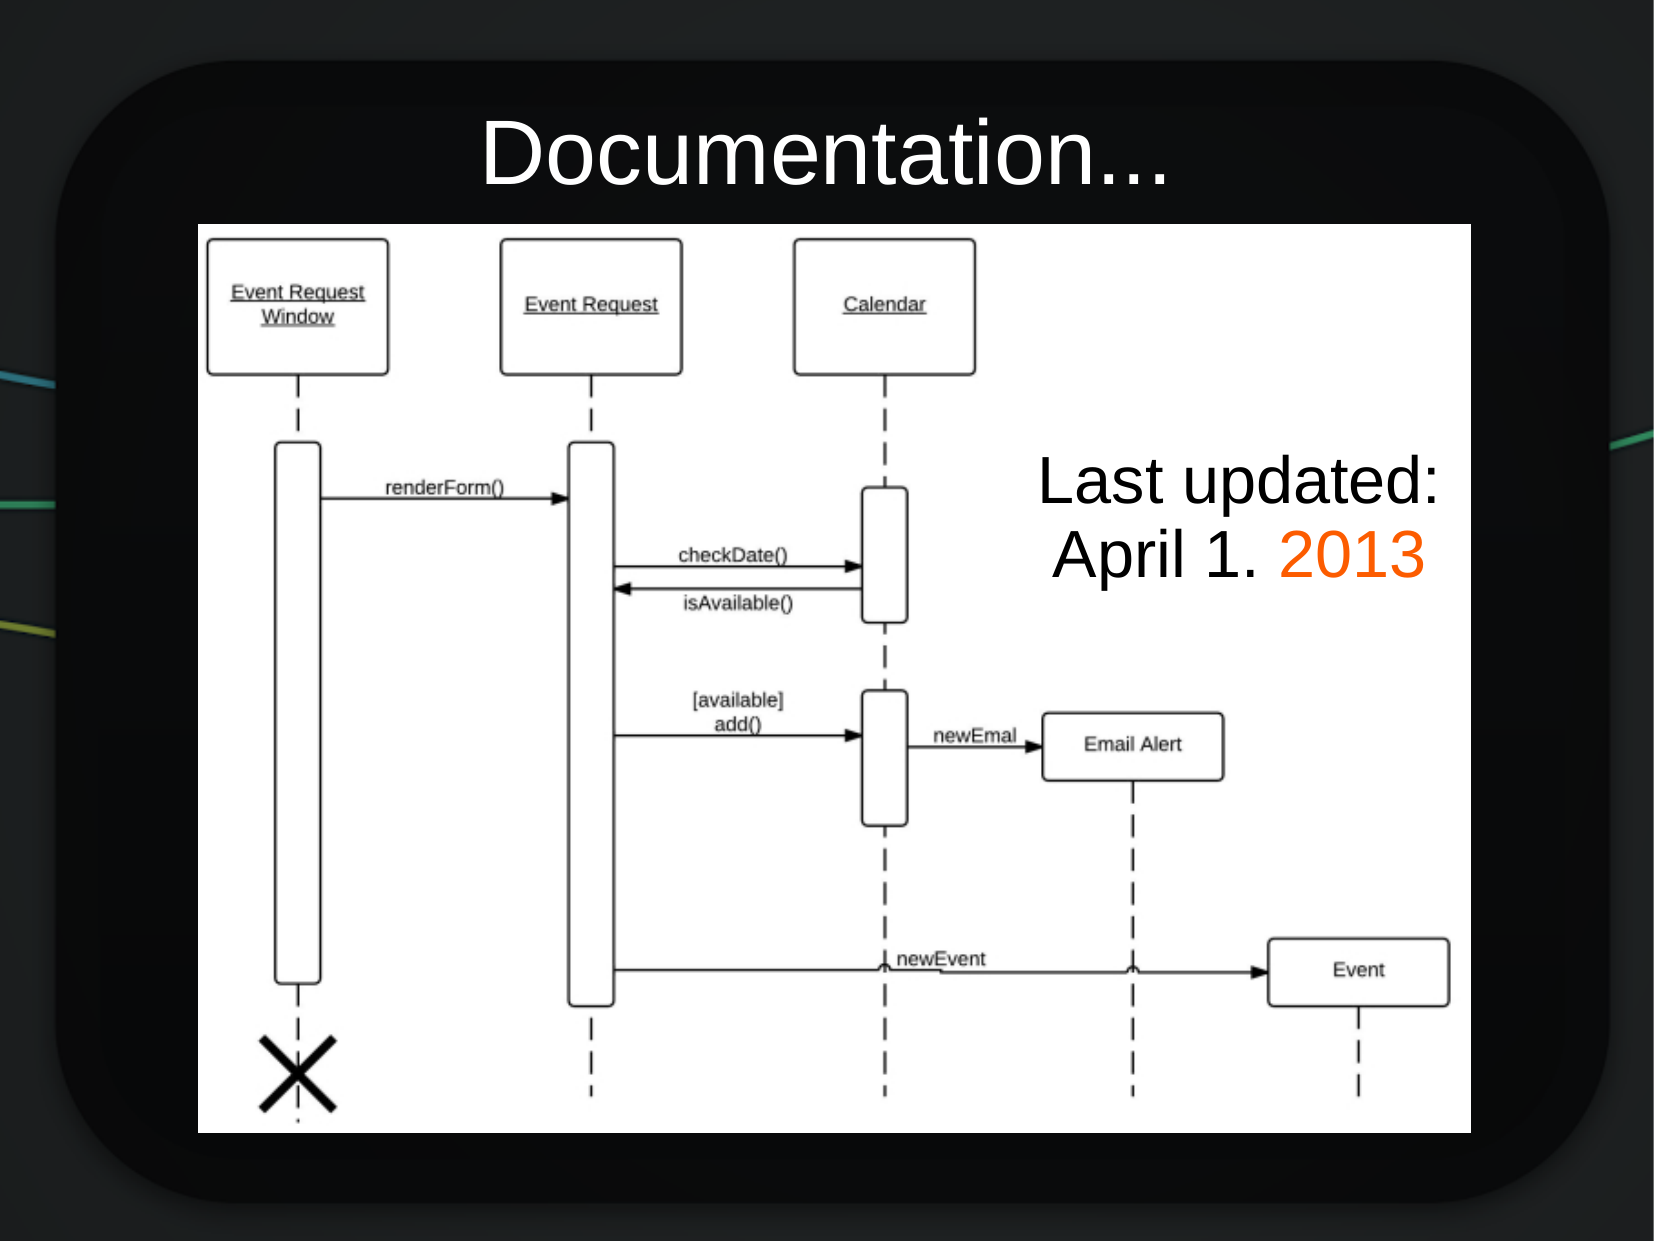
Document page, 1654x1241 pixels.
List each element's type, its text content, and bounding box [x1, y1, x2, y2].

subtitle Last updated: April 1. 2013 [934, 330, 1546, 706]
title Documentation... [82, 49, 1571, 257]
picture [0, 0, 1654, 1241]
